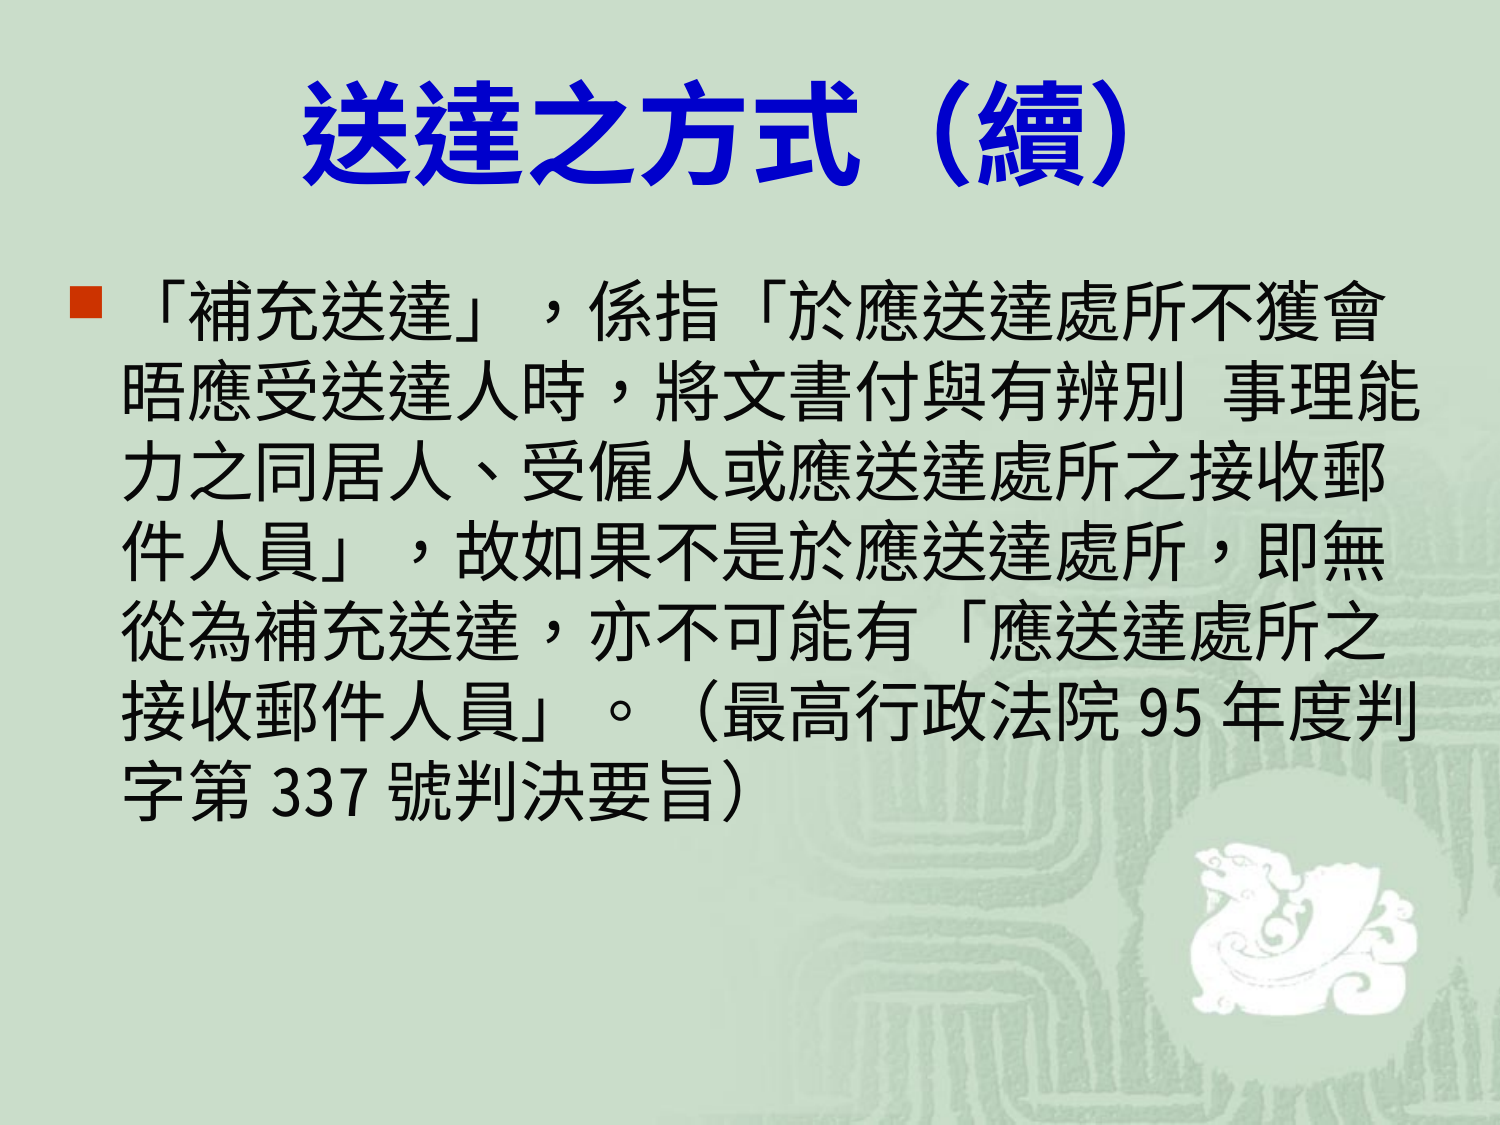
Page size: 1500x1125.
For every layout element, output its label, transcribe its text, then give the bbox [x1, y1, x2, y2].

title 送達之方式（續） [49, 71, 1451, 192]
picture [0, 0, 1500, 1125]
list 「補充送達」，係指「於應送達處所不獲會晤應受送達人時，將文書付與有辨別 事理能力之同居人、受僱人或應送達處所之接收郵件人員」，故如果不是於應送達處所，即無從為補充送達，亦不可能有「應送達處所之接收郵件人員」。（最高行政法院95年度判字第337號判決要旨） [49, 262, 1451, 1001]
